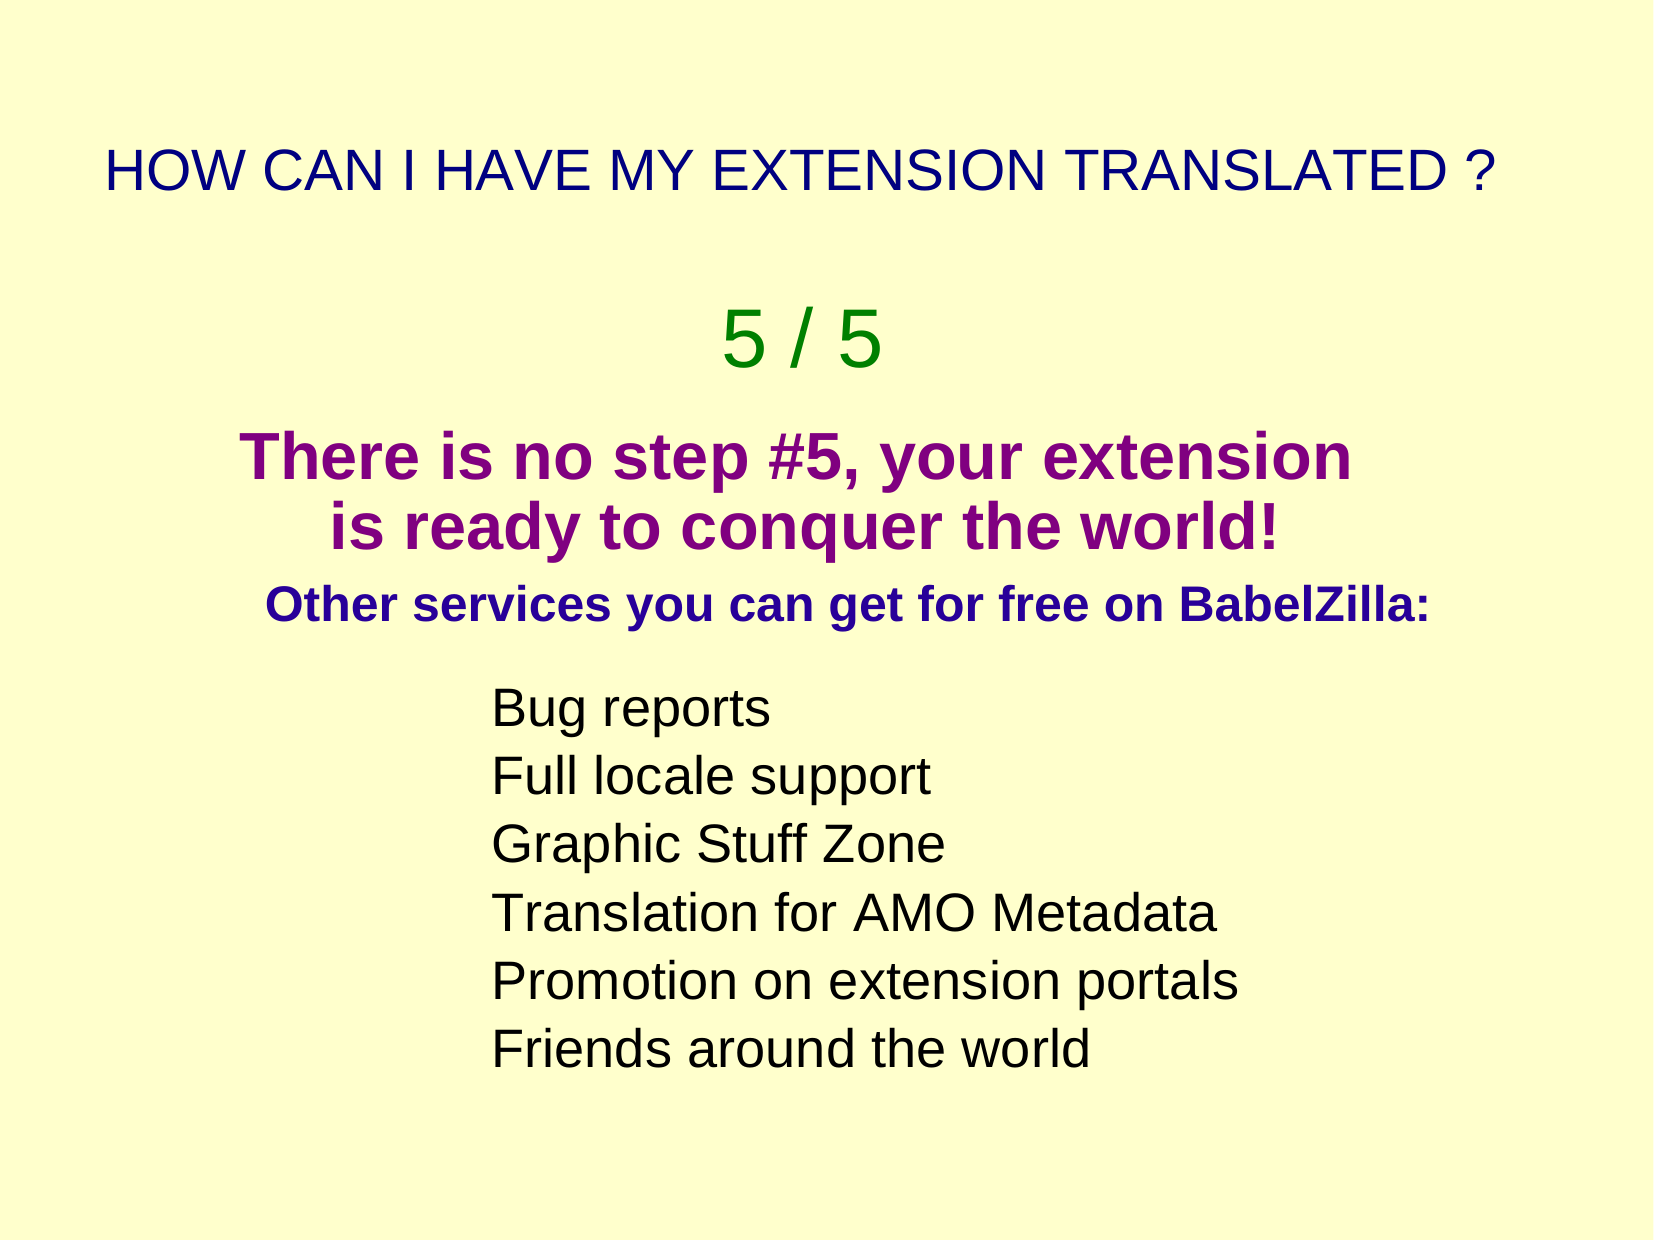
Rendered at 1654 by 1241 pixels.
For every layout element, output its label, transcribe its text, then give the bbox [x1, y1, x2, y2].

text_box Other services you can get for free on BabelZilla: [208, 572, 1490, 644]
text_box Bug reports Full locale support Graphic Stuff Zone Translation for AMO Metadata Promotion on extension portals Friends around the world [461, 673, 1654, 1159]
text_box There is no step #5, your extension is ready to conquer the world! [190, 416, 1422, 581]
text_box 5 / 5 [588, 291, 1018, 400]
text_box HOW CAN I HAVE MY EXTENSION TRANSLATED ? [24, 134, 1630, 215]
